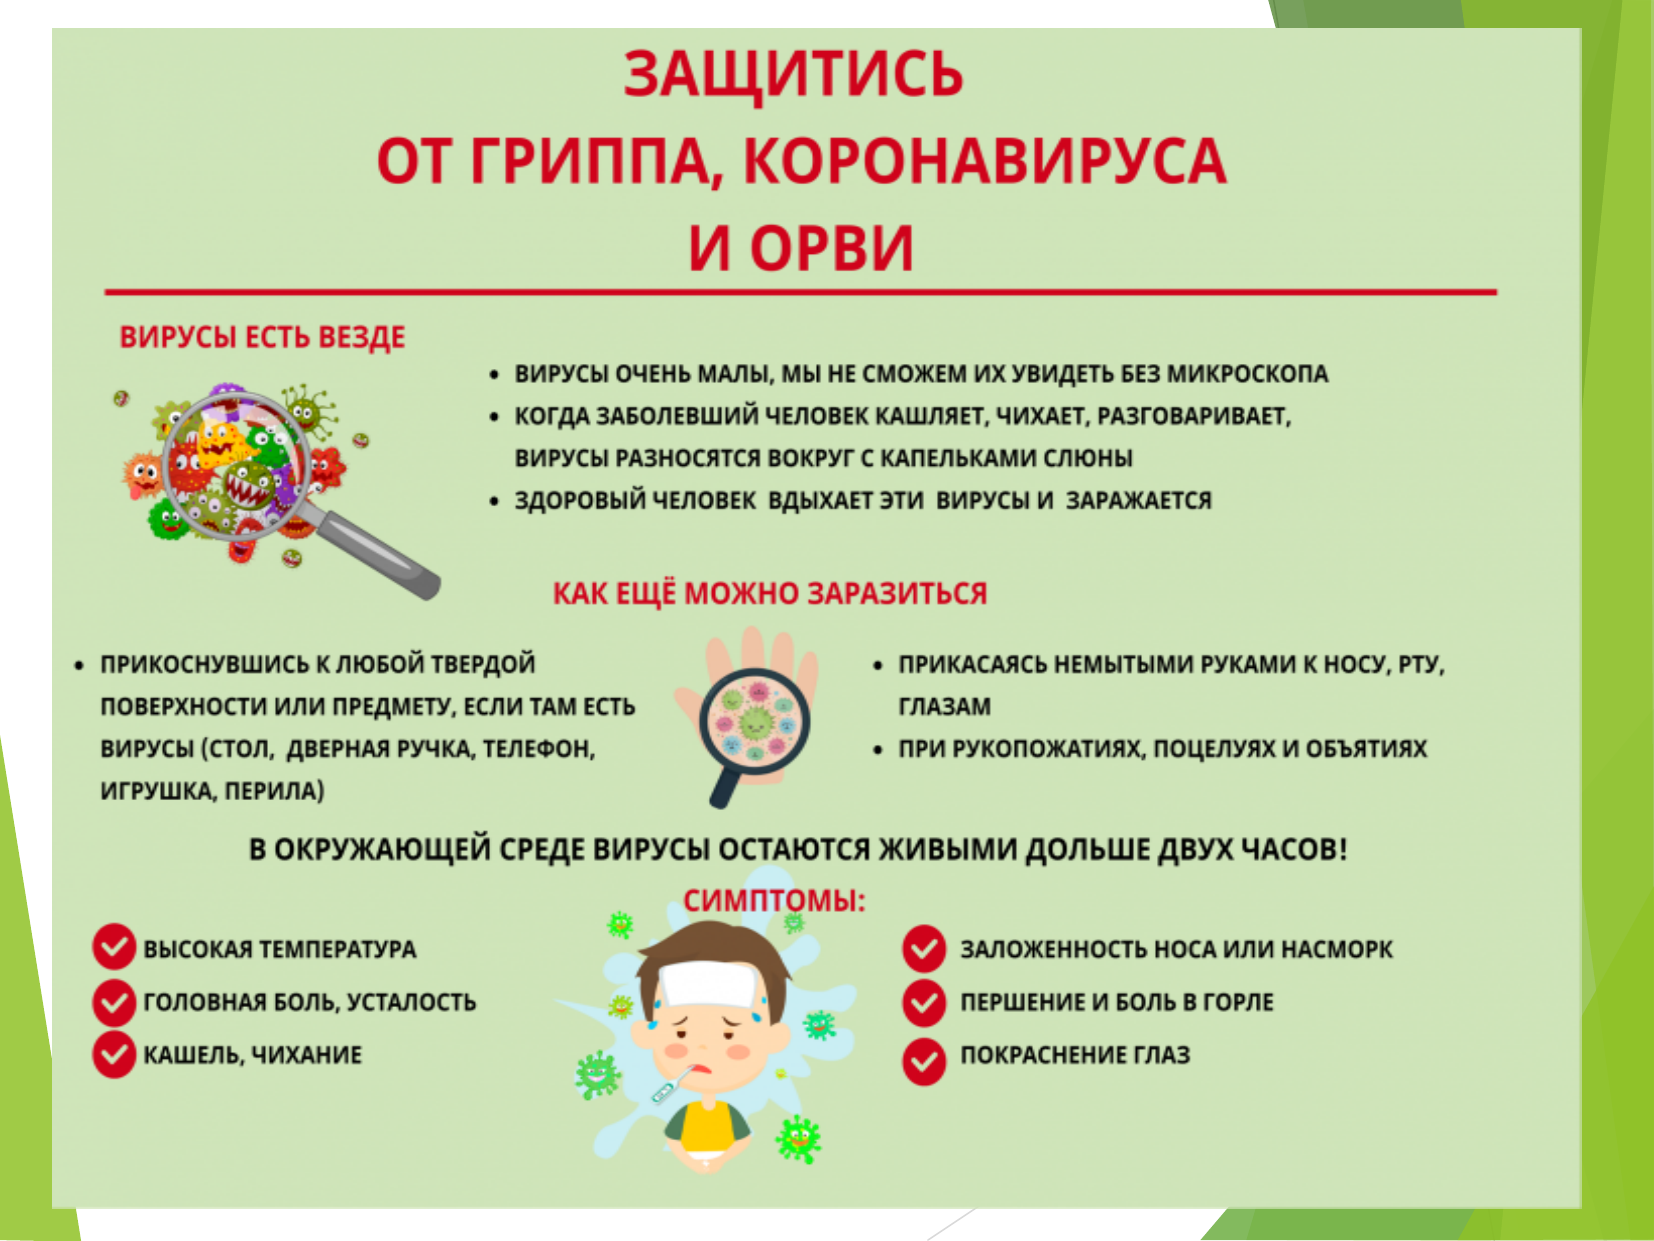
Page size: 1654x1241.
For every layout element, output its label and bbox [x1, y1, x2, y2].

picture [52, 28, 1582, 1209]
